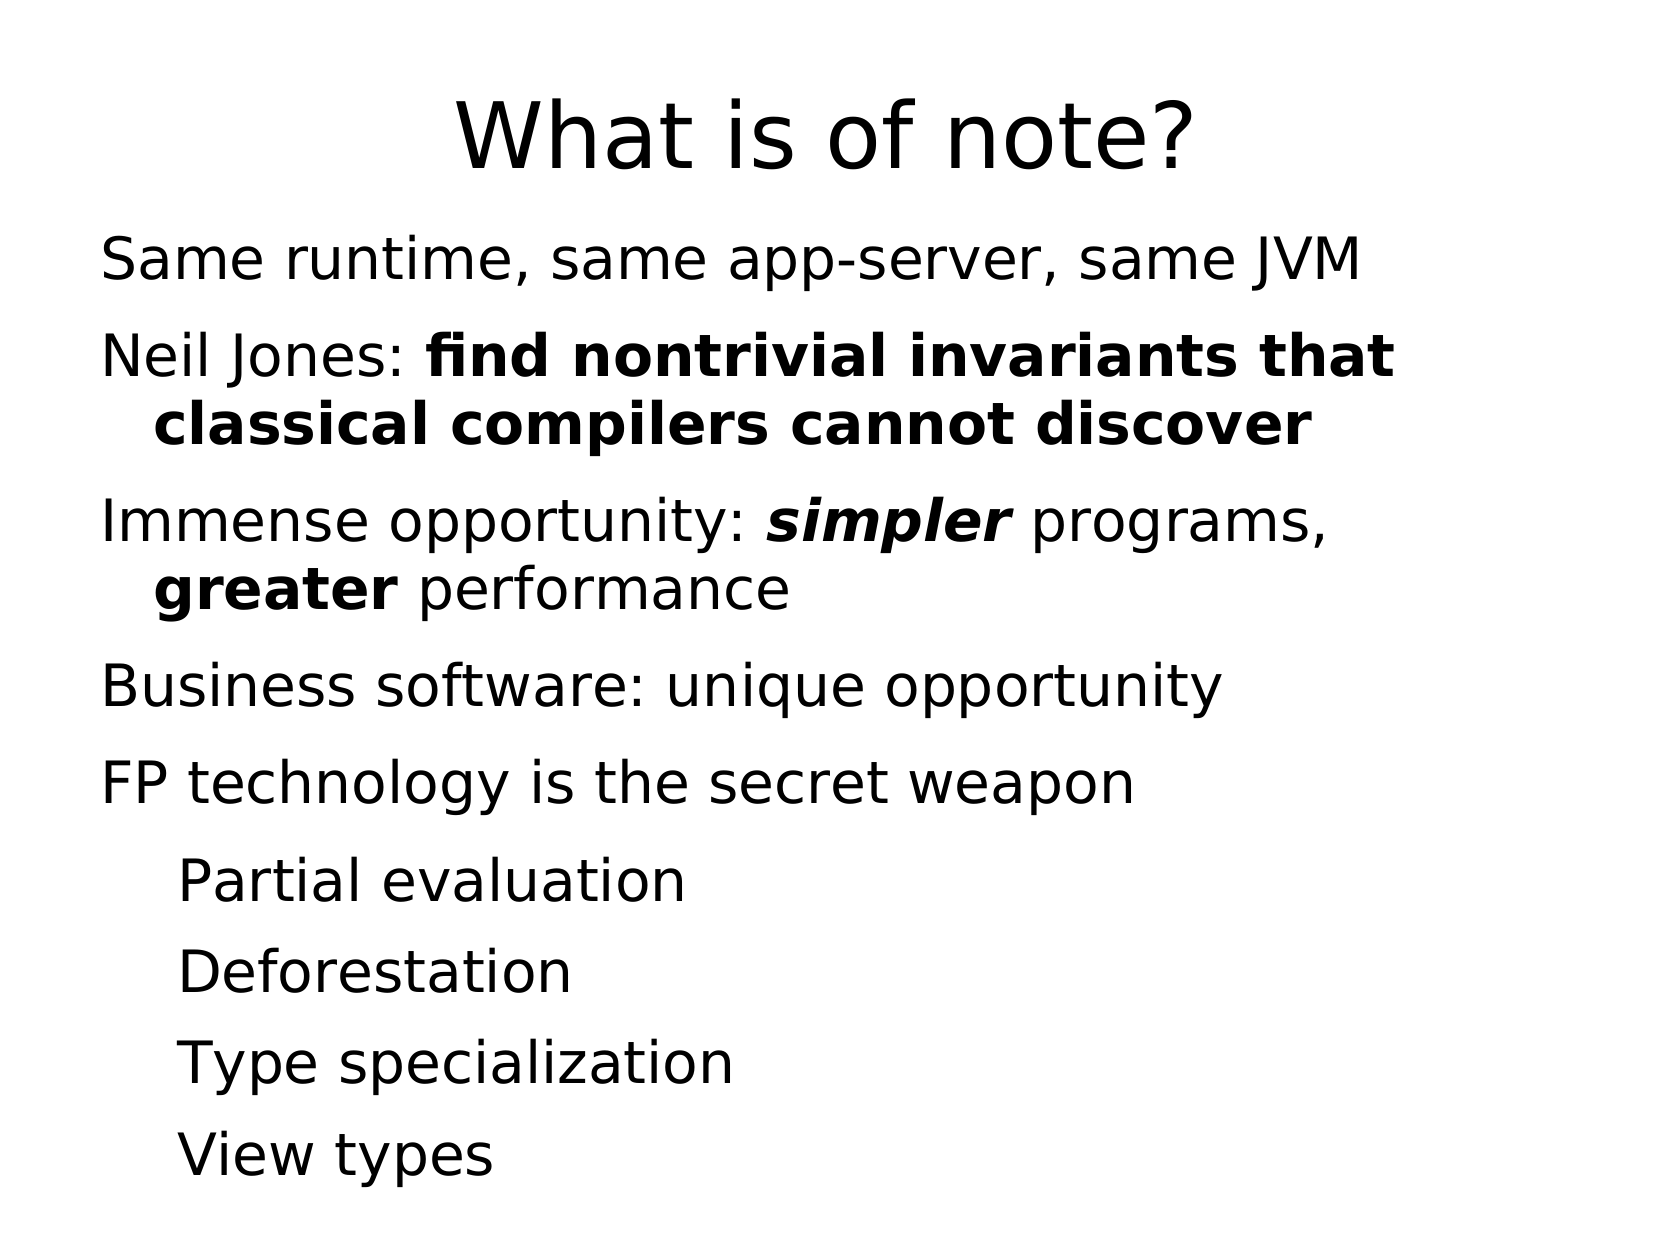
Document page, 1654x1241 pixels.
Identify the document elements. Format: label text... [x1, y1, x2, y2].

list Same runtime, same app-server, same JVM Neil Jones: find nontrivial invariants that classical compilers cannot discover Immense opportunity: simpler programs, greater performance Business software: unique opportunity FP technology is the secret weapon Partial evaluation Deforestation Type specialization View types [82, 225, 1571, 1189]
title What is of note? [82, 49, 1571, 225]
